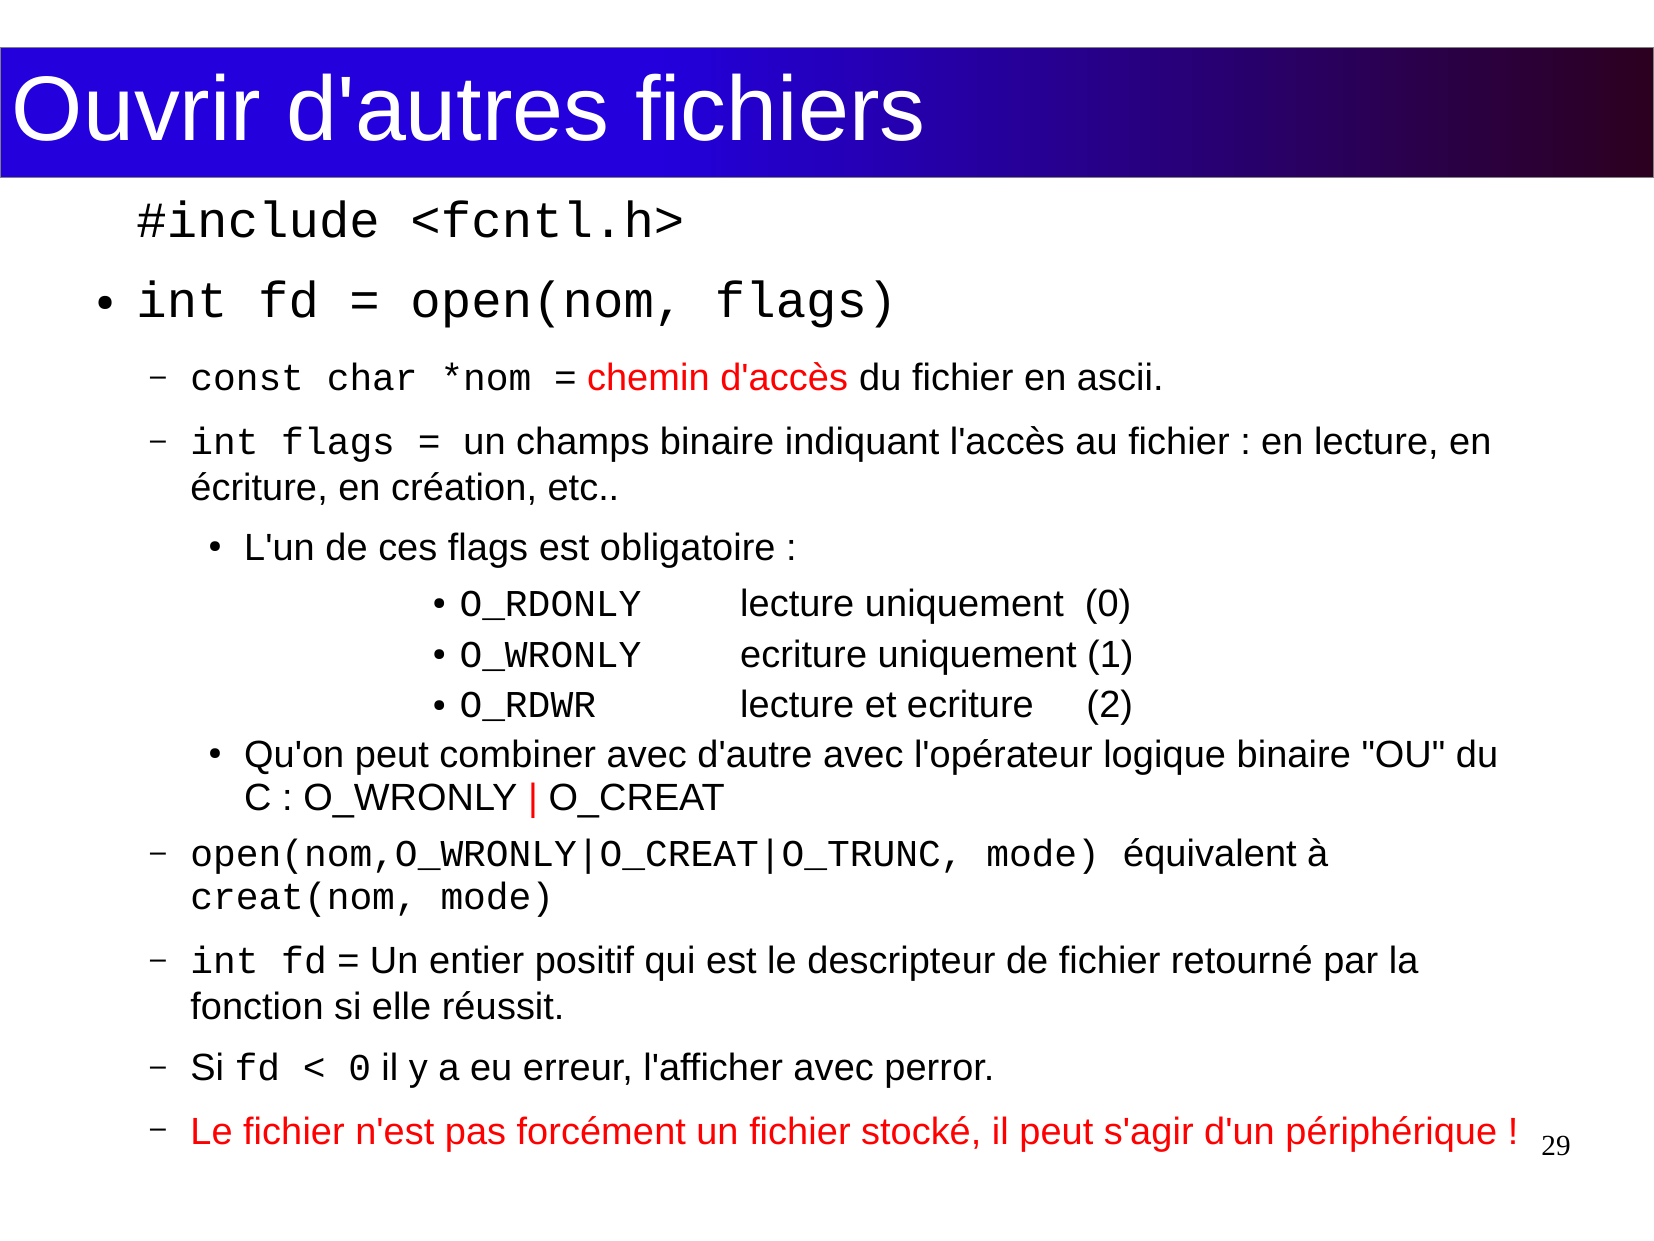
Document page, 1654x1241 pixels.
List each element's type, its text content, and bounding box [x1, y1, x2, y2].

title Ouvrir d'autres fichiers [11, 5, 1642, 213]
list #include <fcntl.h> int fd = open(nom, flags) const char *nom = chemin d'accès du fichier en ascii. int flags = un champs binaire indiquant l'accès au fichier : en lecture, en écriture, en création, etc.. L'un de ces flags est obligatoire : O_RDONLY lecture uniquement (0) O_WRONLY ecriture uniquement (1) O_RDWR lecture et ecriture (2) Qu'on peut combiner avec d'autre avec l'opérateur logique binaire "OU" du C : O_WRONLY | O_CREAT open(nom,O_WRONLY|O_CREAT|O_TRUNC, mode) équivalent à creat(nom, mode) int fd = Un entier positif qui est le descripteur de fichier retourné par la fonction si elle réussit. Si fd < 0 il y a eu erreur, l'afficher avec perror. Le fichier n'est pas forcément un fichier stocké, il peut s'agir d'un périphérique ! [82, 195, 1538, 1182]
